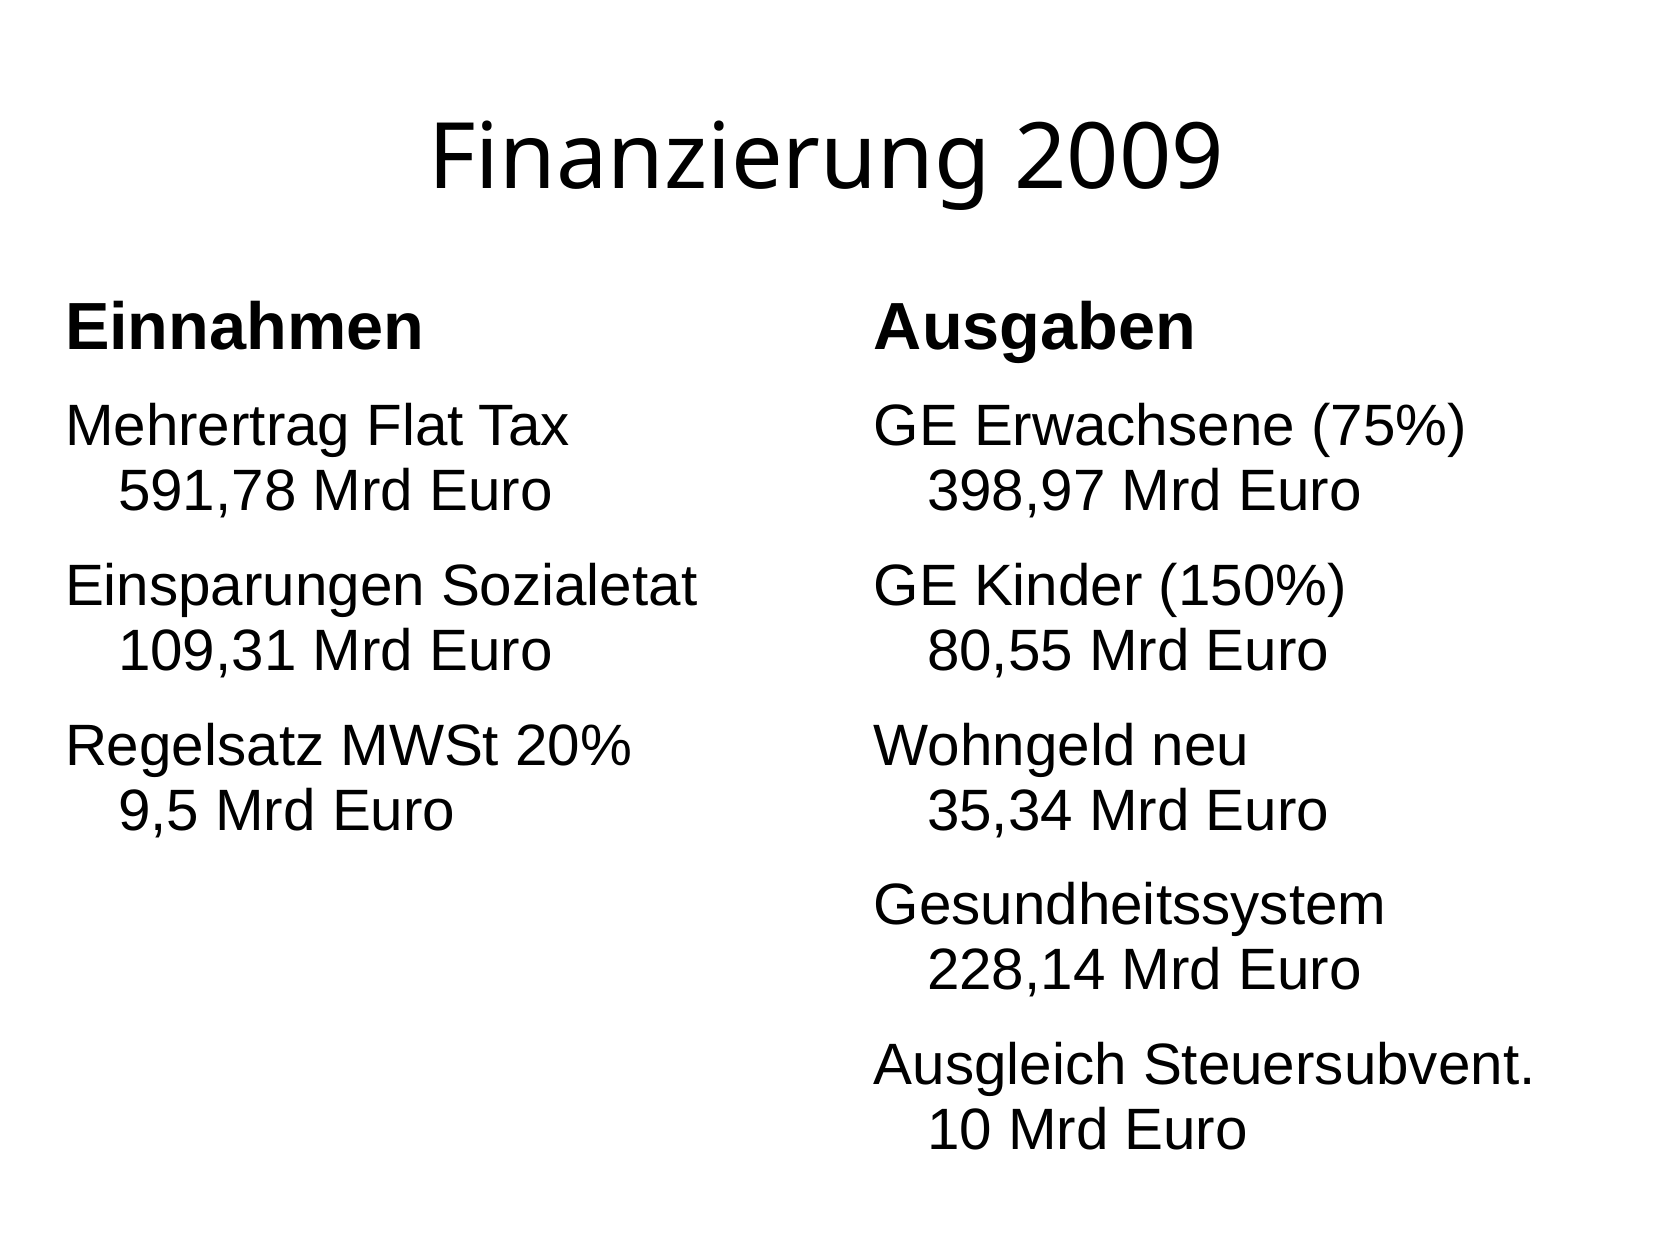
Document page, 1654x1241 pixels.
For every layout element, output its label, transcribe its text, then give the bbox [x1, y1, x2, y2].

title Finanzierung 2009 [82, 56, 1571, 250]
list Ausgaben GE Erwachsene (75%) 398,97 Mrd Euro GE Kinder (150%) 80,55 Mrd Euro Wohngeld neu 35,34 Mrd Euro Gesundheitssystem 228,14 Mrd Euro Ausgleich Steuersubvent. 10 Mrd Euro [856, 288, 1607, 1160]
list Einnahmen Mehrertrag Flat Tax 591,78 Mrd Euro Einsparungen Sozialetat 109,31 Mrd Euro Regelsatz MWSt 20% 9,5 Mrd Euro [47, 288, 798, 936]
